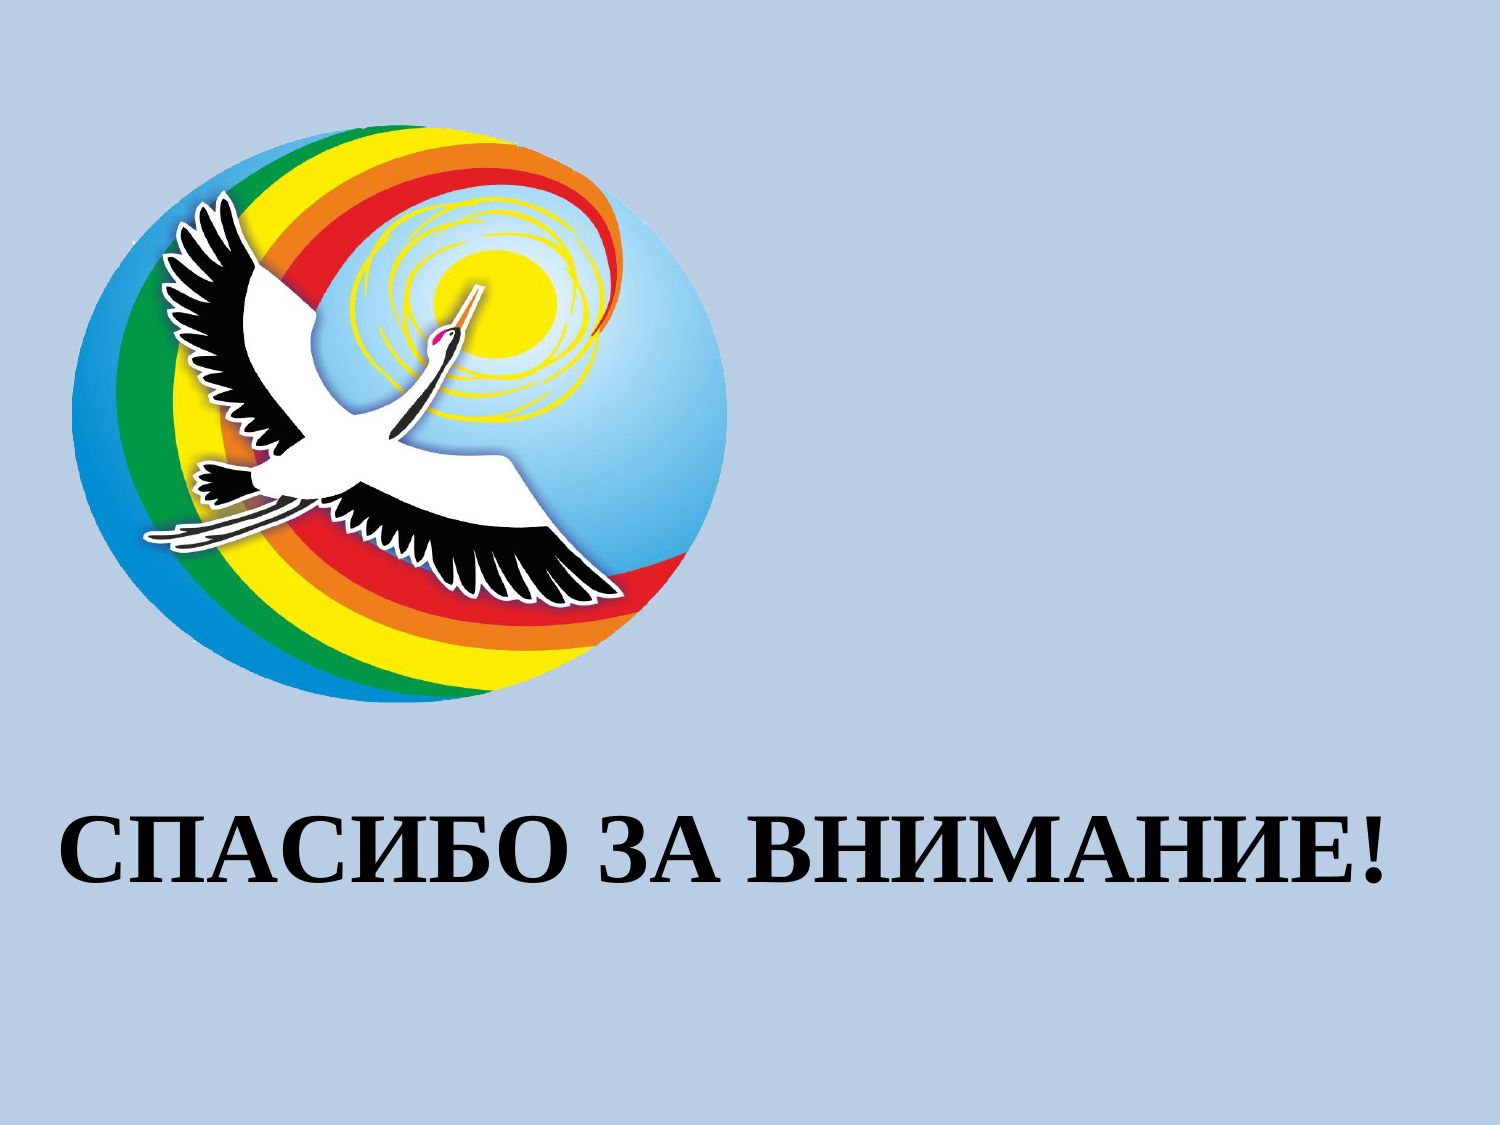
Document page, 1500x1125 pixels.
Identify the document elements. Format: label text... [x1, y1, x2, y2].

picture [72, 125, 727, 703]
picture [72, 434, 367, 703]
text_box СПАСИБО ЗА ВНИМАНИЕ! [41, 775, 1447, 910]
